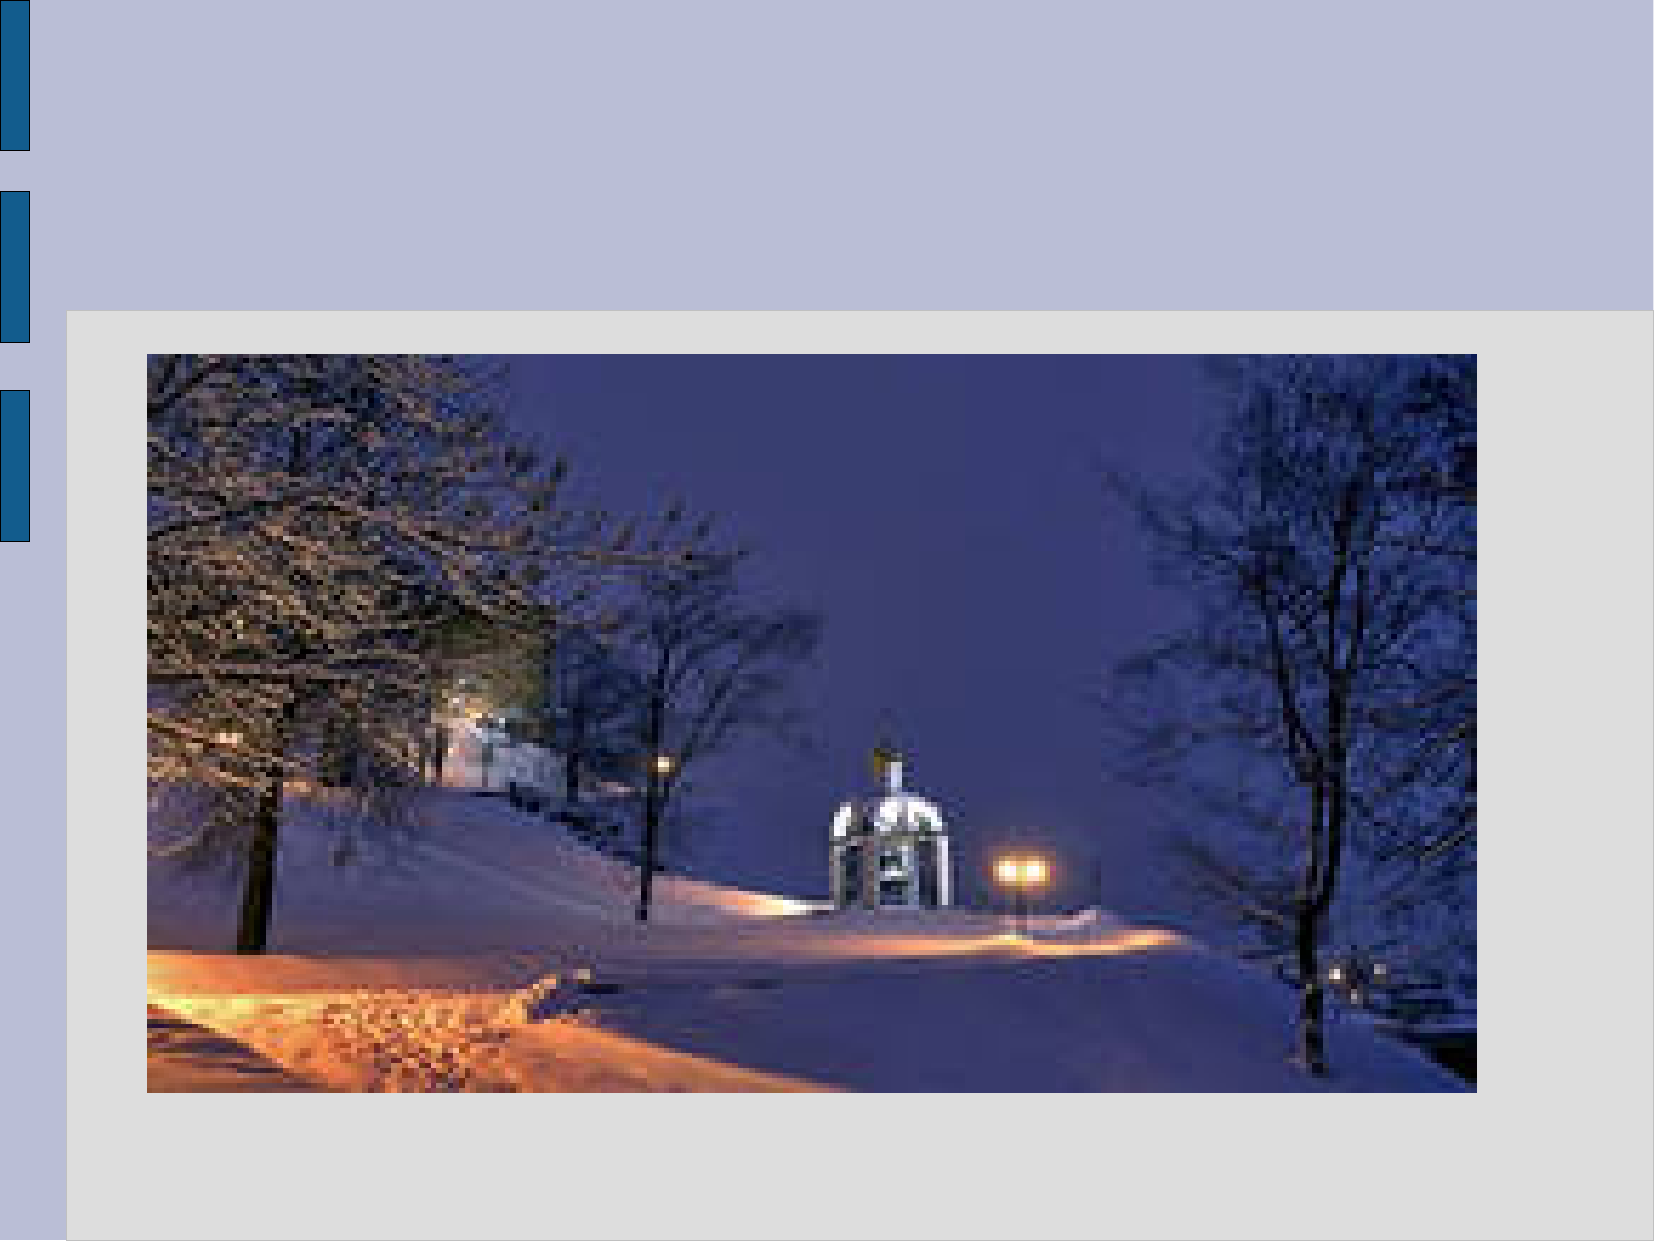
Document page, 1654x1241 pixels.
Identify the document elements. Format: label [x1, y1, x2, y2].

picture [147, 354, 1477, 1093]
